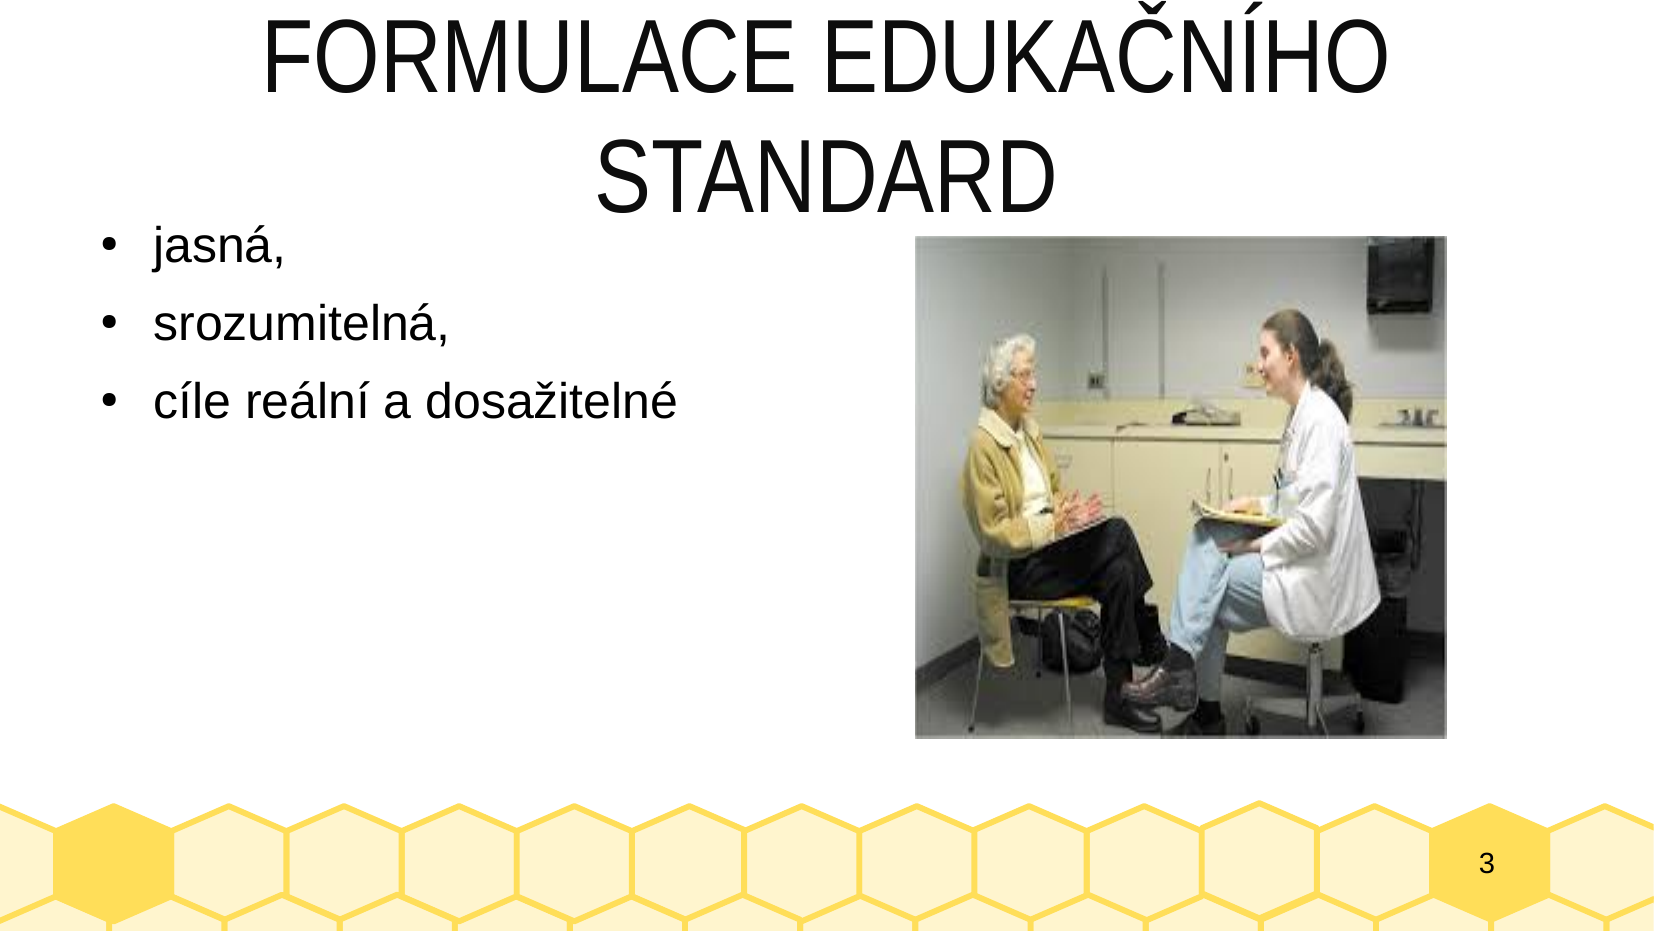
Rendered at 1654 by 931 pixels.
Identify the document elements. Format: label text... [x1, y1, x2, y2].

title FORMULACE EDUKAČNÍHO STANDARD [82, 0, 1571, 217]
list jasná, srozumitelná, cíle reální a dosažitelné [82, 217, 1571, 758]
picture [915, 236, 1447, 739]
